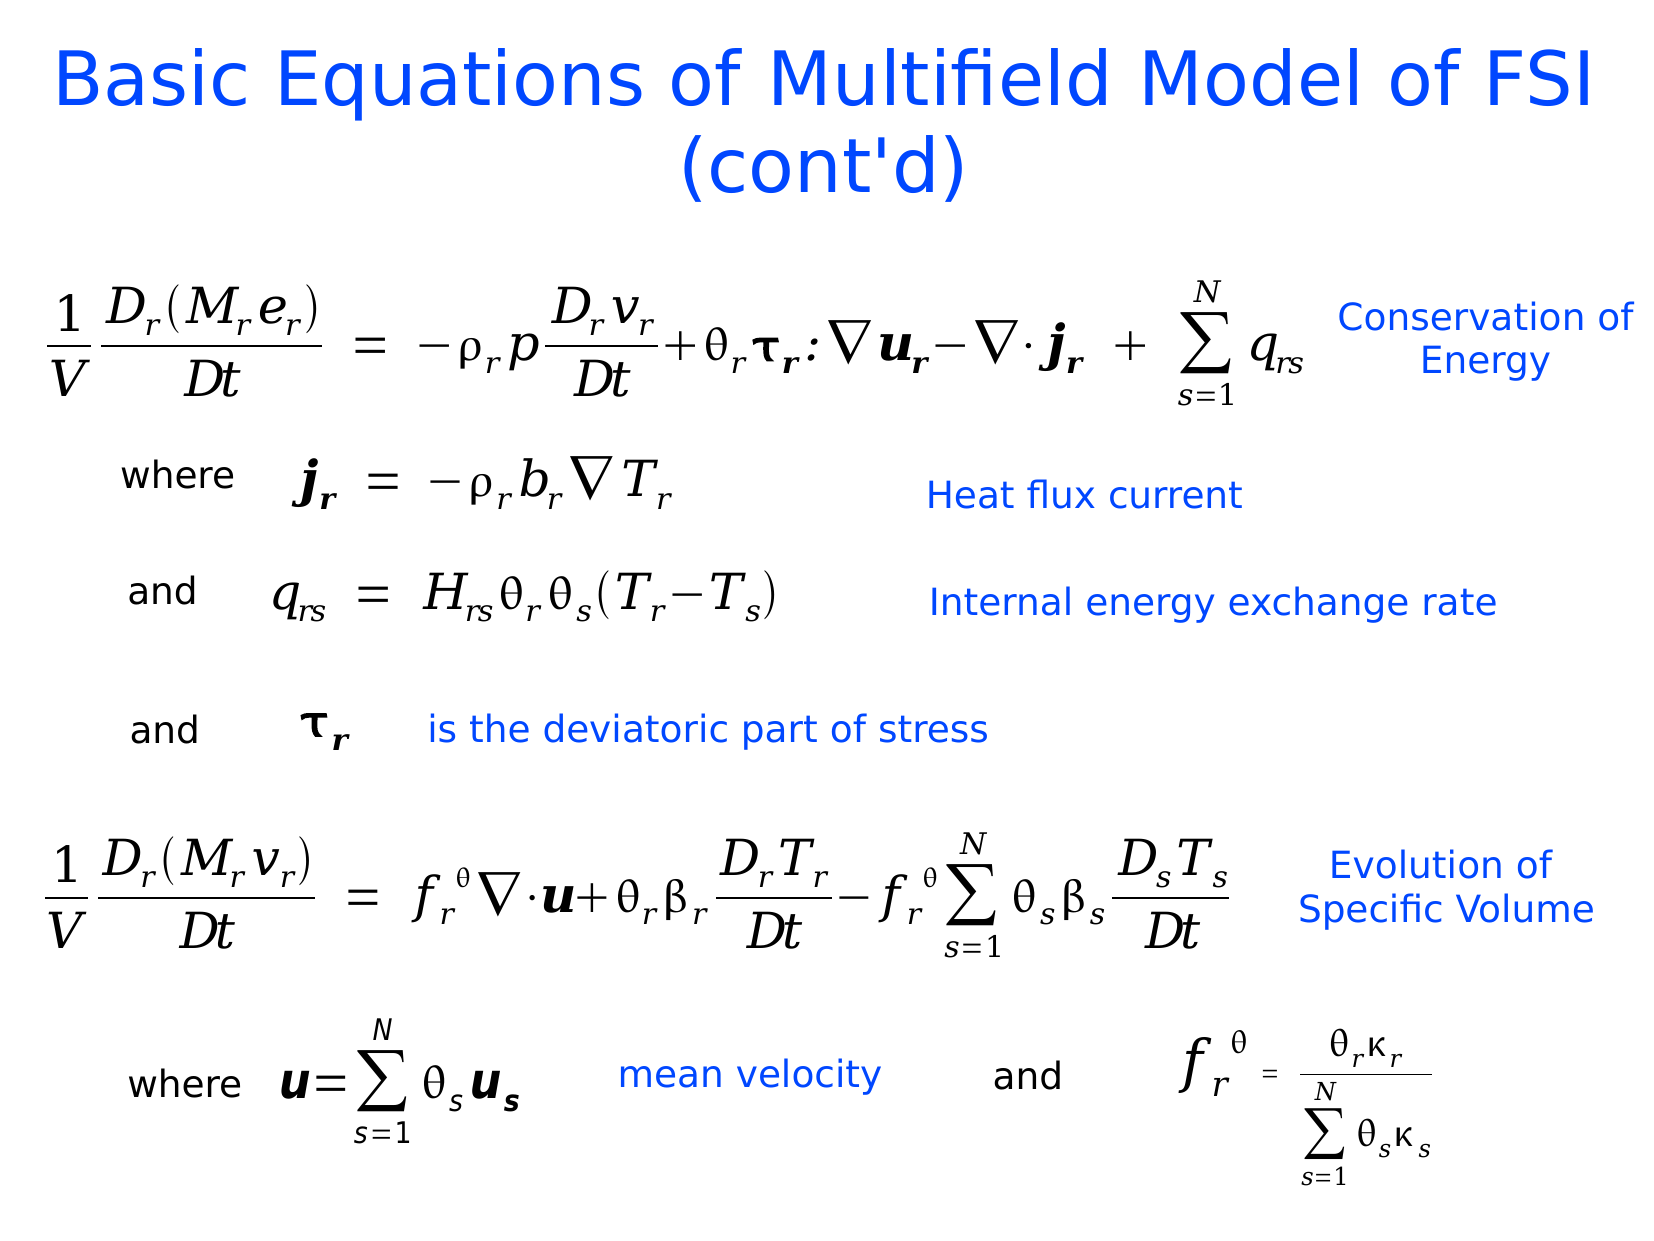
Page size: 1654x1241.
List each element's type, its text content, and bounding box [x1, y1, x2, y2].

text_box mean velocity [600, 1042, 870, 1107]
text_box Evolution of Specific Volume [1283, 836, 1576, 939]
text_box Basic Equations of Multifield Model of FSI (cont'd) [37, 28, 1654, 218]
text_box and [114, 701, 218, 760]
text_box is the deviatoric part of stress [412, 700, 948, 760]
text_box where [105, 446, 237, 505]
chart [1170, 1020, 1439, 1191]
chart [284, 450, 676, 518]
chart [37, 274, 1310, 413]
chart [35, 826, 1238, 965]
chart [272, 1012, 526, 1151]
text_box Internal energy exchange rate [914, 573, 1445, 632]
text_box and [975, 1044, 1073, 1109]
text_box Conservation of Energy [1322, 288, 1624, 391]
text_box Heat flux current [910, 466, 1221, 526]
text_box where [112, 1055, 244, 1114]
chart [262, 562, 785, 629]
chart [294, 696, 352, 757]
text_box and [112, 562, 205, 621]
